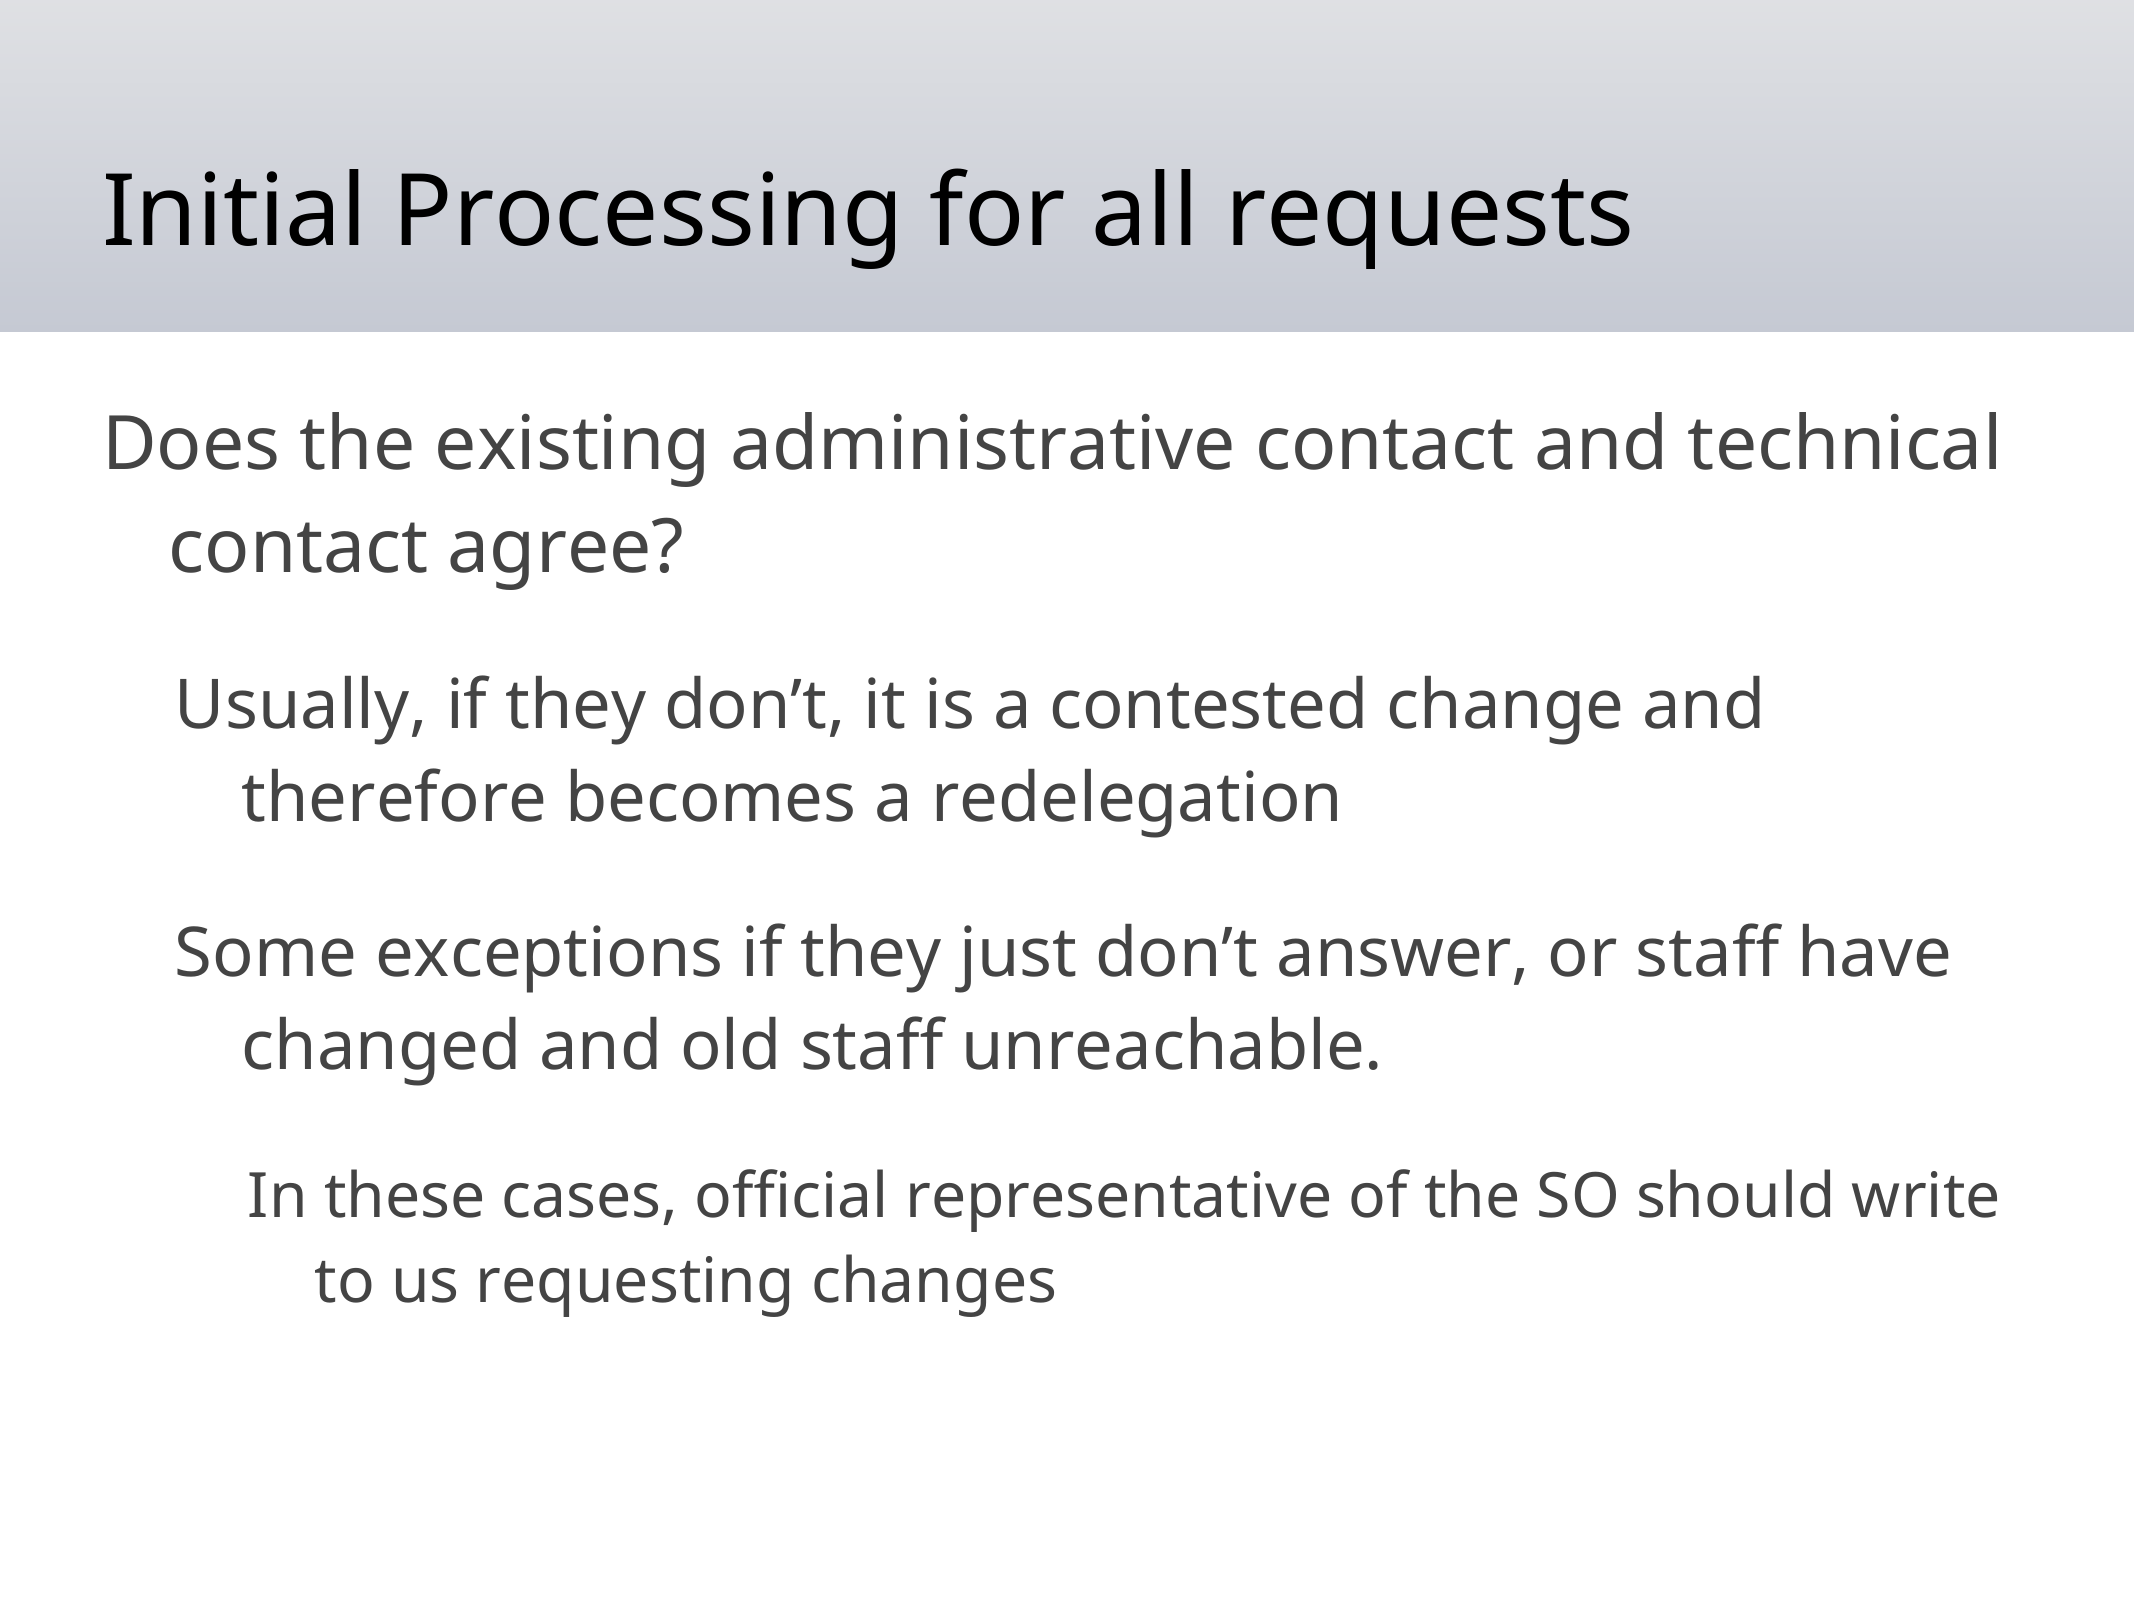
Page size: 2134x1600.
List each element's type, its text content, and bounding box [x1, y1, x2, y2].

list Does the existing administrative contact and technical contact agree? Usually, if they don’t, it is a contested change and therefore becomes a redelegation Some exceptions if they just don’t answer, or staff have changed and old staff unreachable. In these cases, official representative of the SO should write to us requesting changes [93, 381, 2040, 1459]
text_box [0, 0, 2134, 332]
title Initial Processing for all requests [93, 54, 2040, 284]
